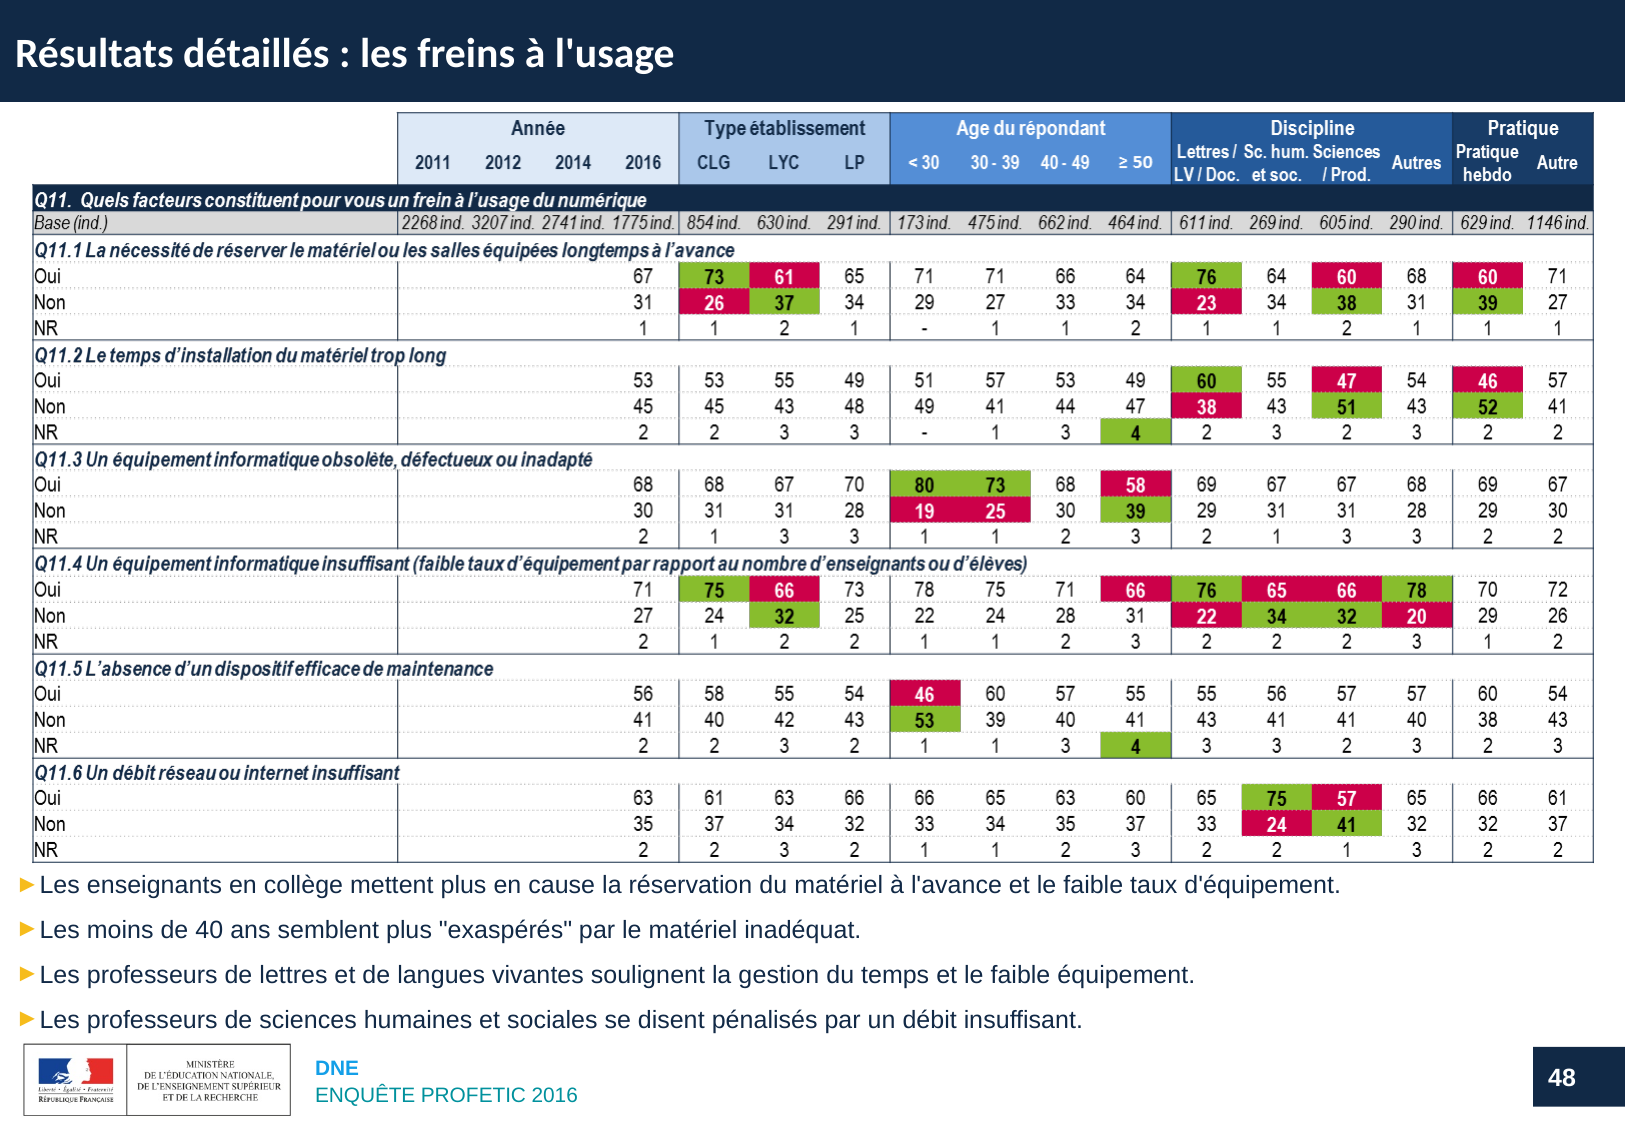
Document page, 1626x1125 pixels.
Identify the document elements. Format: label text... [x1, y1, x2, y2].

title Résultats détaillés : les freins à l'usage [0, 0, 1625, 102]
text_box Les enseignants en collège mettent plus en cause la réservation du matériel à l'avance et le faible taux d'équipement. Les moins de 40 ans semblent plus "exaspérés" par le matériel inadéquat. Les professeurs de lettres et de langues vivantes soulignent la gestion du temps et le faible équipement. Les professeurs de sciences humaines et sociales se disent pénalisés par un débit insuffisant. [0, 846, 1625, 1038]
text_box 48 [1533, 1046, 1625, 1107]
picture [32, 108, 1594, 846]
